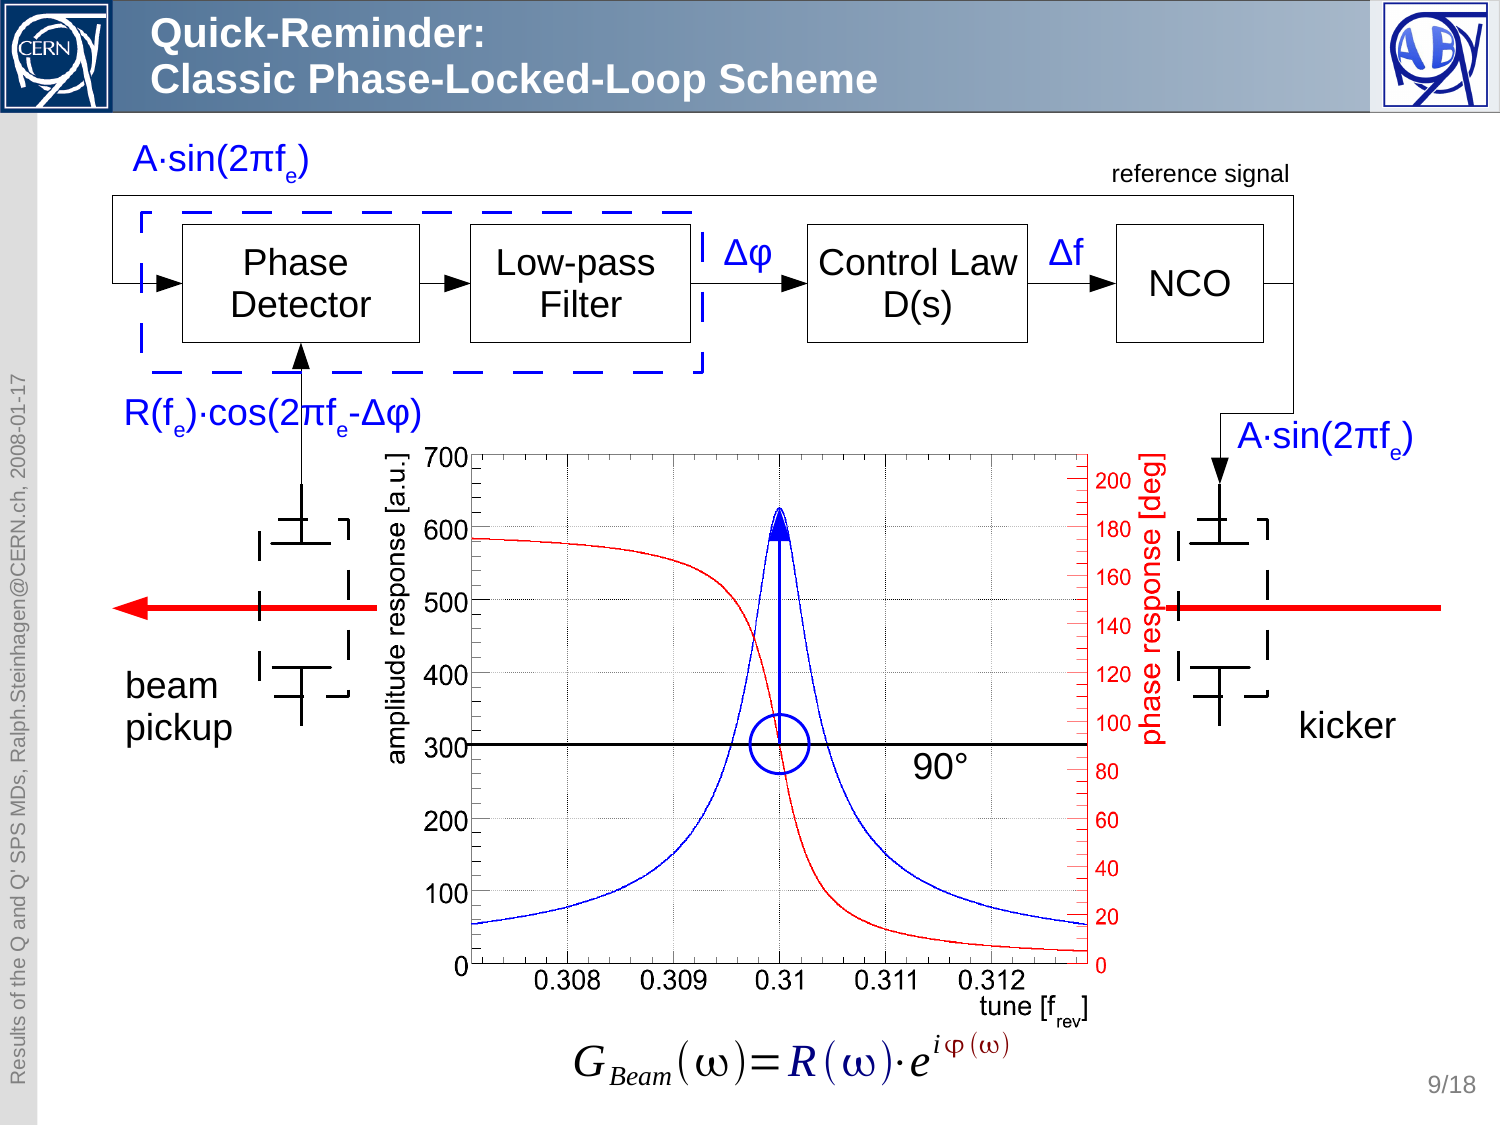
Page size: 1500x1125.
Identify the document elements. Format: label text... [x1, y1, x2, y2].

text_box kicker [1284, 696, 1412, 754]
picture [1382, 1, 1489, 108]
text_box NCO [1116, 224, 1264, 343]
text_box R(fe)∙cos(2πfe-Δφ) [108, 383, 438, 450]
text_box Δφ [708, 224, 788, 282]
title Quick-Reminder: Classic Phase-Locked-Loop Scheme [150, 0, 1201, 113]
text_box Low-pass Filter [470, 224, 691, 343]
text_box A∙sin(2πfe) [117, 129, 325, 196]
text_box beam pickup [110, 657, 249, 756]
picture [377, 442, 1166, 1034]
text_box Phase Detector [182, 224, 420, 343]
picture [0, 0, 113, 113]
text_box 90° [897, 738, 984, 796]
text_box reference signal [1096, 152, 1303, 195]
chart [561, 1028, 1023, 1093]
text_box Control Law D(s) [807, 224, 1028, 343]
text_box Δf [1033, 224, 1099, 282]
text_box A∙sin(2πfe) [1222, 406, 1430, 473]
